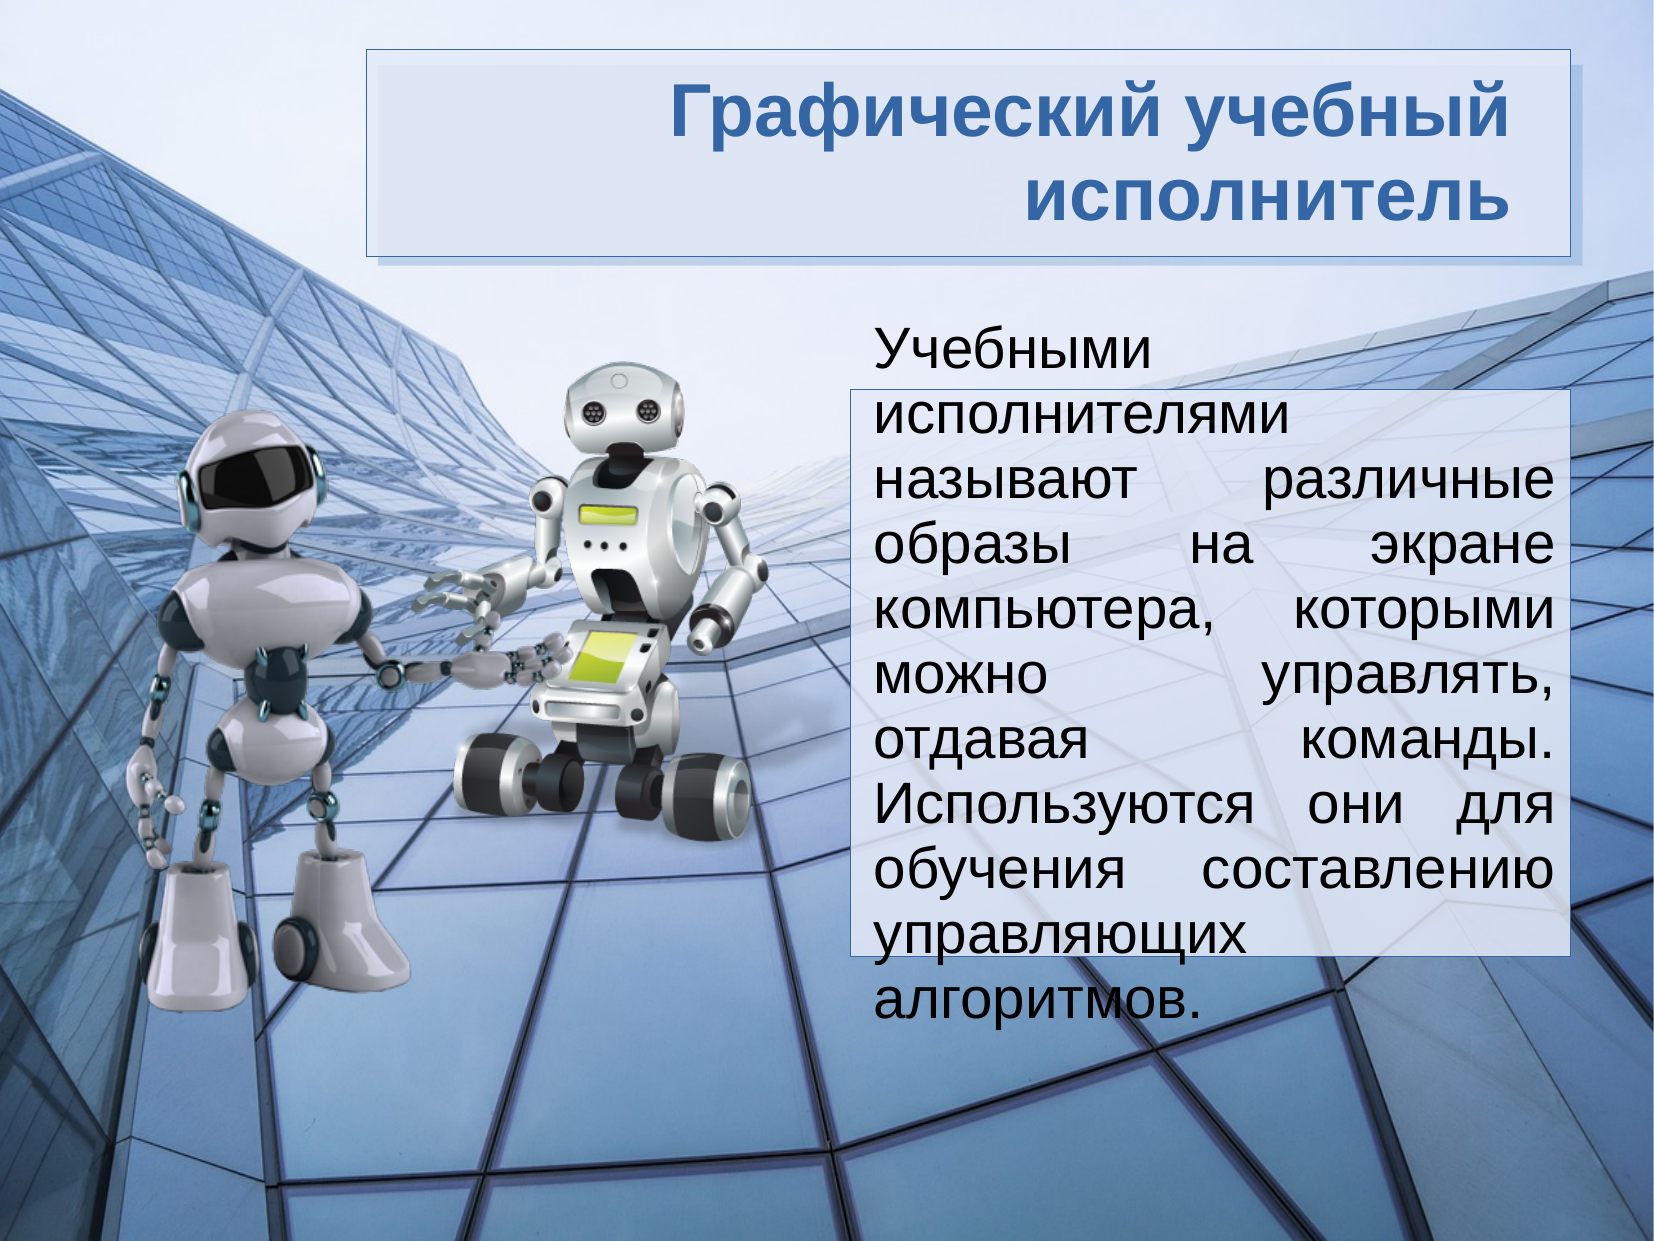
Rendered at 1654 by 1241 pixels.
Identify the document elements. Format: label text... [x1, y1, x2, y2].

title Графический учебный исполнитель [366, 49, 1571, 257]
text_box [377, 64, 1583, 266]
text_box Учебными исполнителями называют различные образы на экране компьютера, которыми можно управлять, отдавая команды. Используются они для обучения составлению управляющих алгоритмов. [850, 389, 1571, 957]
picture [0, 0, 1654, 1241]
